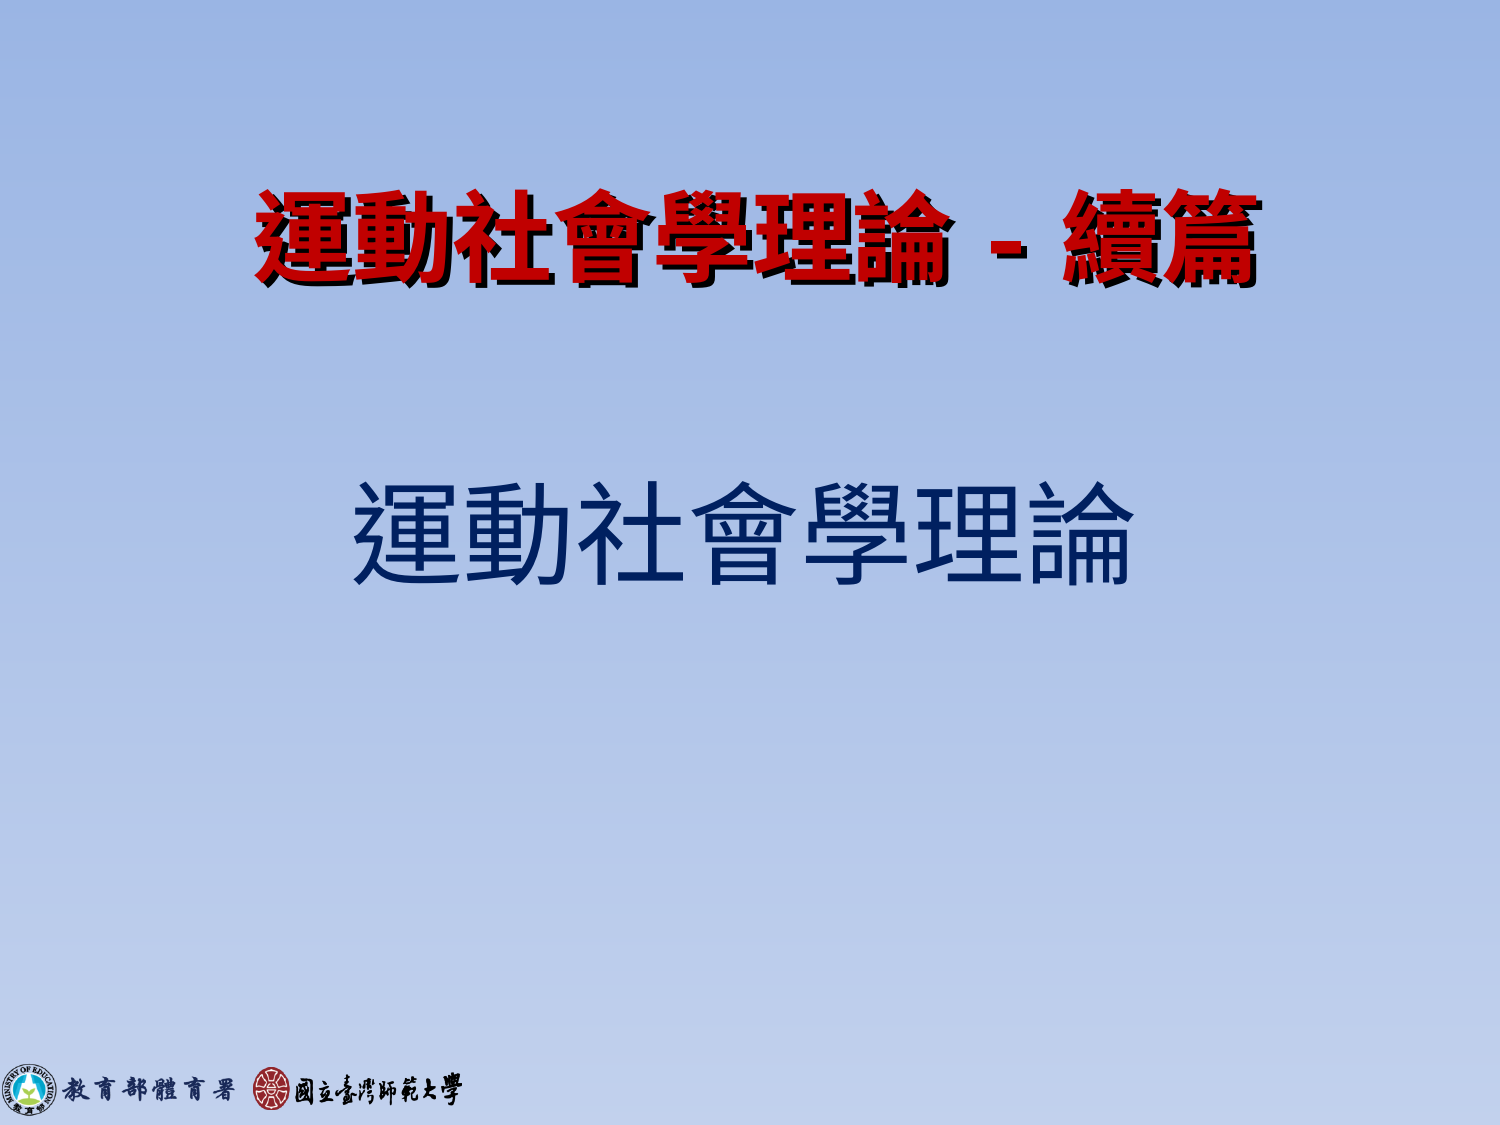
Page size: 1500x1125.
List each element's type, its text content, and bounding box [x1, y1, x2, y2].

subtitle 運動社會學理論 [64, 456, 1424, 776]
picture [253, 1067, 462, 1110]
picture [0, 1051, 243, 1125]
title 運動社會學理論-續篇 [119, 113, 1395, 355]
